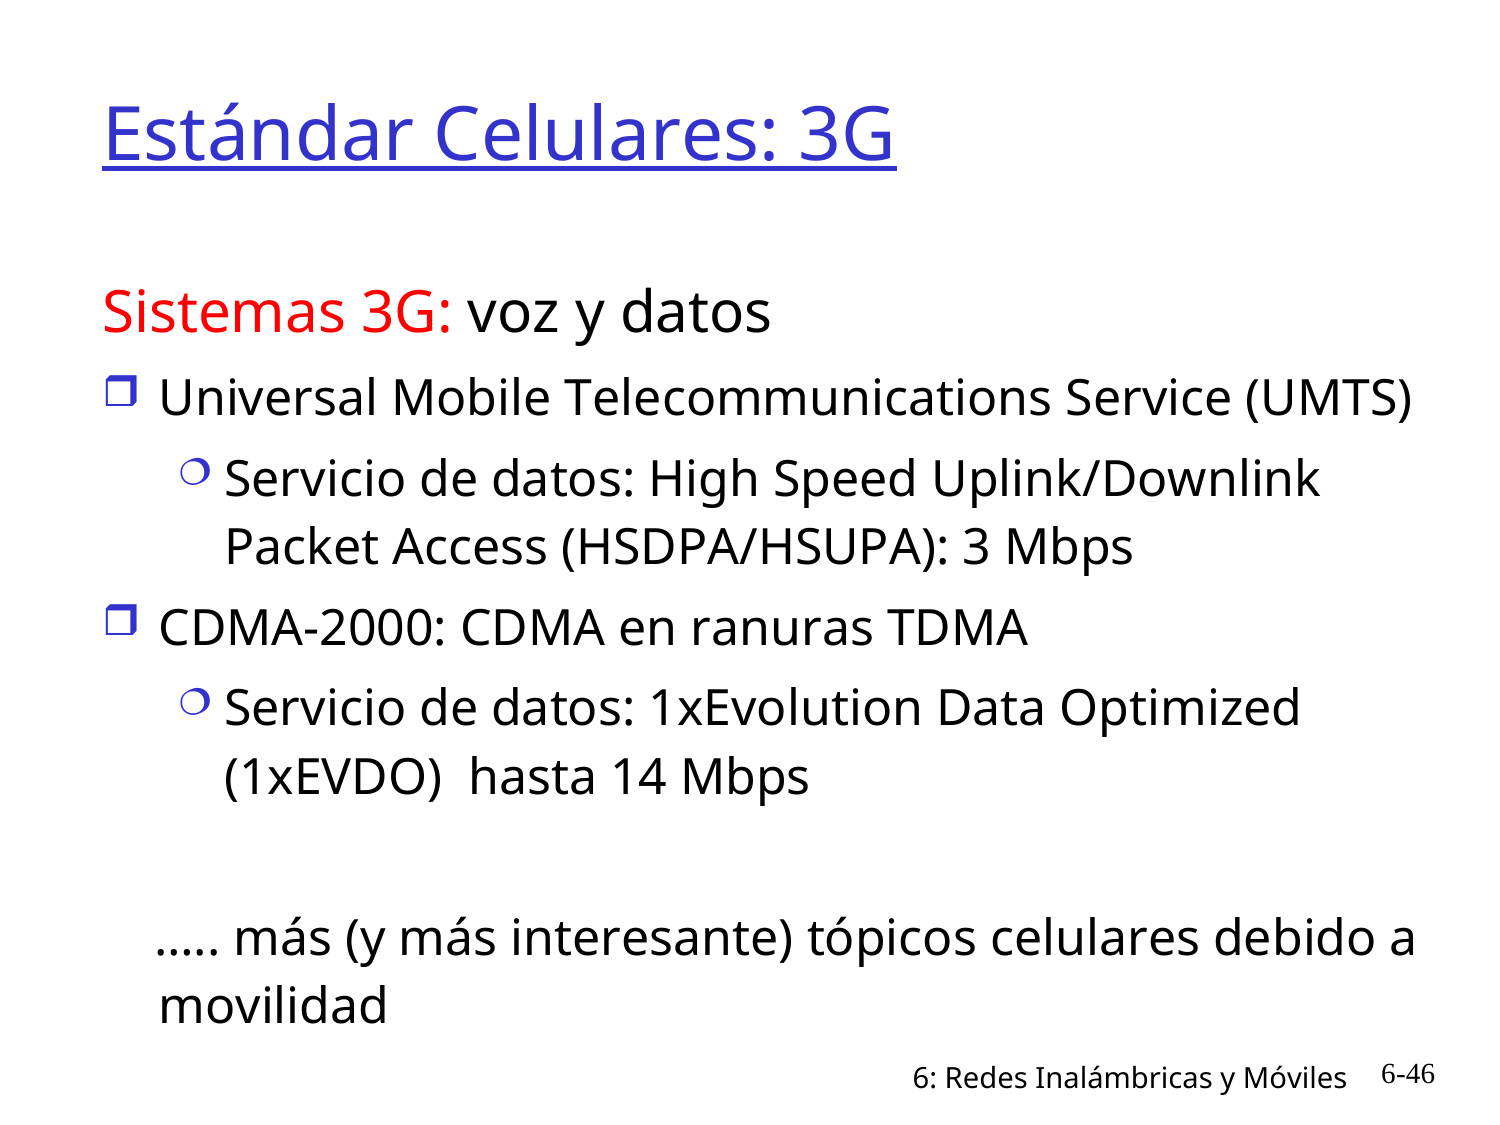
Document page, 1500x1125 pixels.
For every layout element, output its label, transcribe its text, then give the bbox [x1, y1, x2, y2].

title Estándar Celulares: 3G [87, 36, 1363, 227]
list Sistemas 3G: voz y datos Universal Mobile Telecommunications Service (UMTS) Servicio de datos: High Speed Uplink/Downlink Packet Access (HSDPA/HSUPA): 3 Mbps CDMA-2000: CDMA en ranuras TDMA Servicio de datos: 1xEvolution Data Optimized (1xEVDO) hasta 14 Mbps ….. más (y más interesante) tópicos celulares debido a movilidad [87, 262, 1474, 1026]
